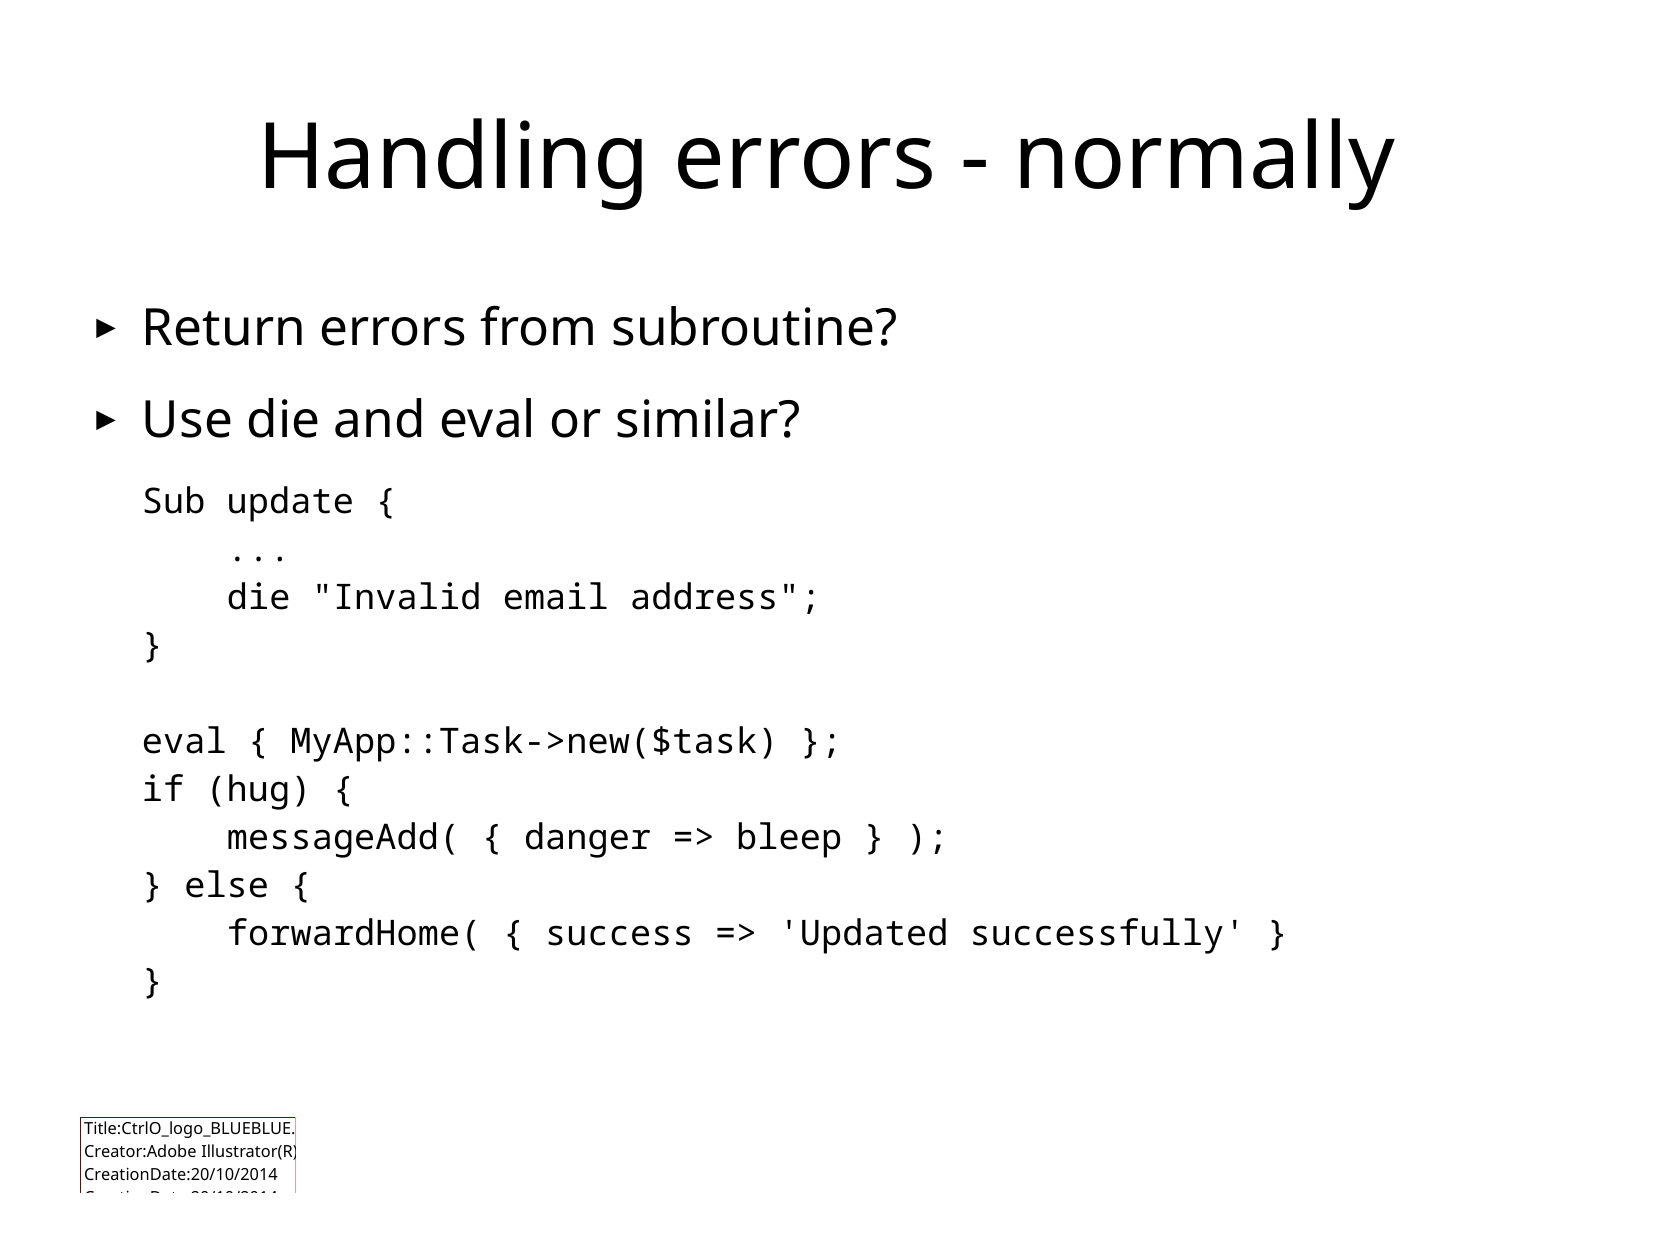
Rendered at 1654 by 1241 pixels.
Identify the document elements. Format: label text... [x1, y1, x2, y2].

list Return errors from subroutine? Use die and eval or similar? Sub update { ... die "Invalid email address"; } eval { MyApp::Task->new($task) }; if (hug) { messageAdd( { danger => bleep } ); } else { forwardHome( { success => 'Updated successfully' } } [82, 290, 1571, 1010]
title Handling errors - normally [82, 49, 1571, 257]
